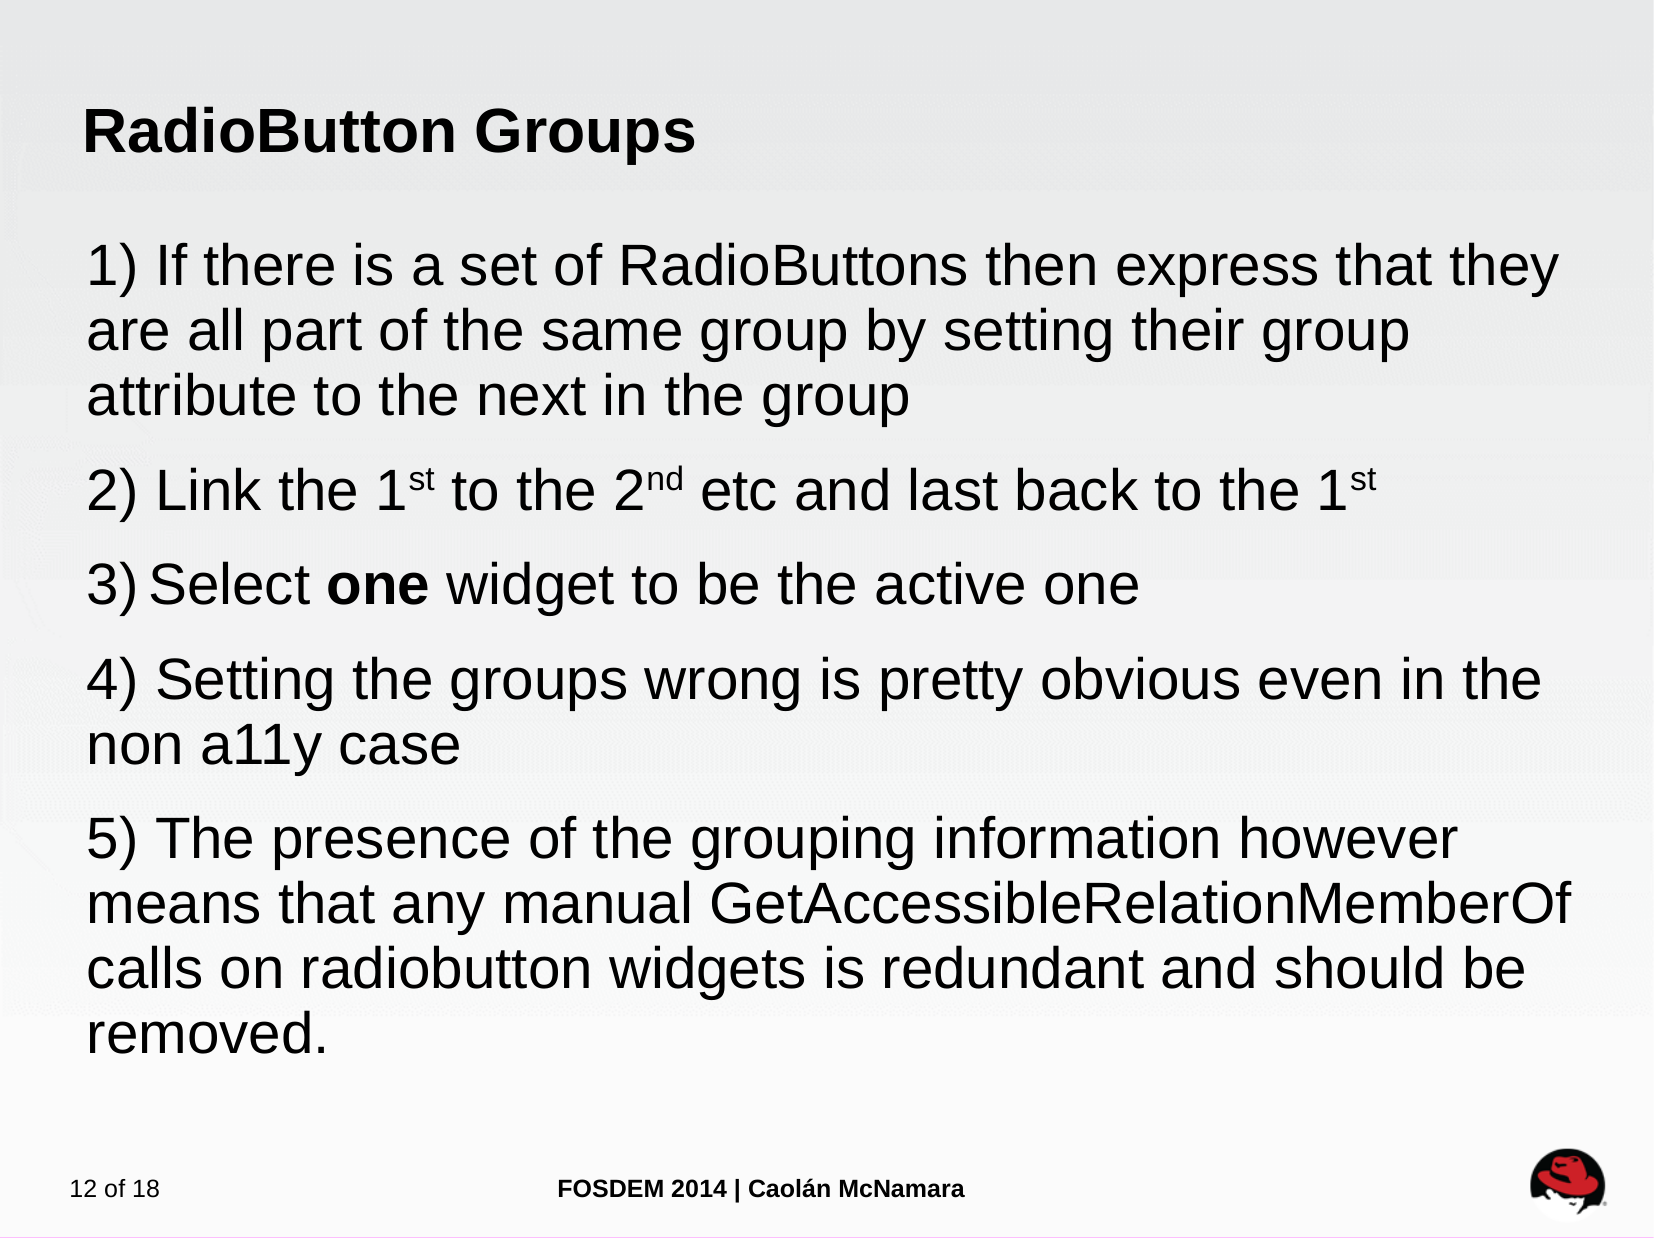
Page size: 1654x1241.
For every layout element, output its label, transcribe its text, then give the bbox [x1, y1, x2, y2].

list If there is a set of RadioButtons then express that they are all part of the same group by setting their group attribute to the next in the group Link the 1st to the 2nd etc and last back to the 1st Select one widget to be the active one Setting the groups wrong is pretty obvious even in the non a11y case The presence of the grouping information however means that any manual GetAccessibleRelationMemberOf calls on radiobutton widgets is redundant and should be removed. [86, 232, 1576, 1071]
title RadioButton Groups [82, 37, 1571, 226]
picture [0, 0, 1654, 1241]
